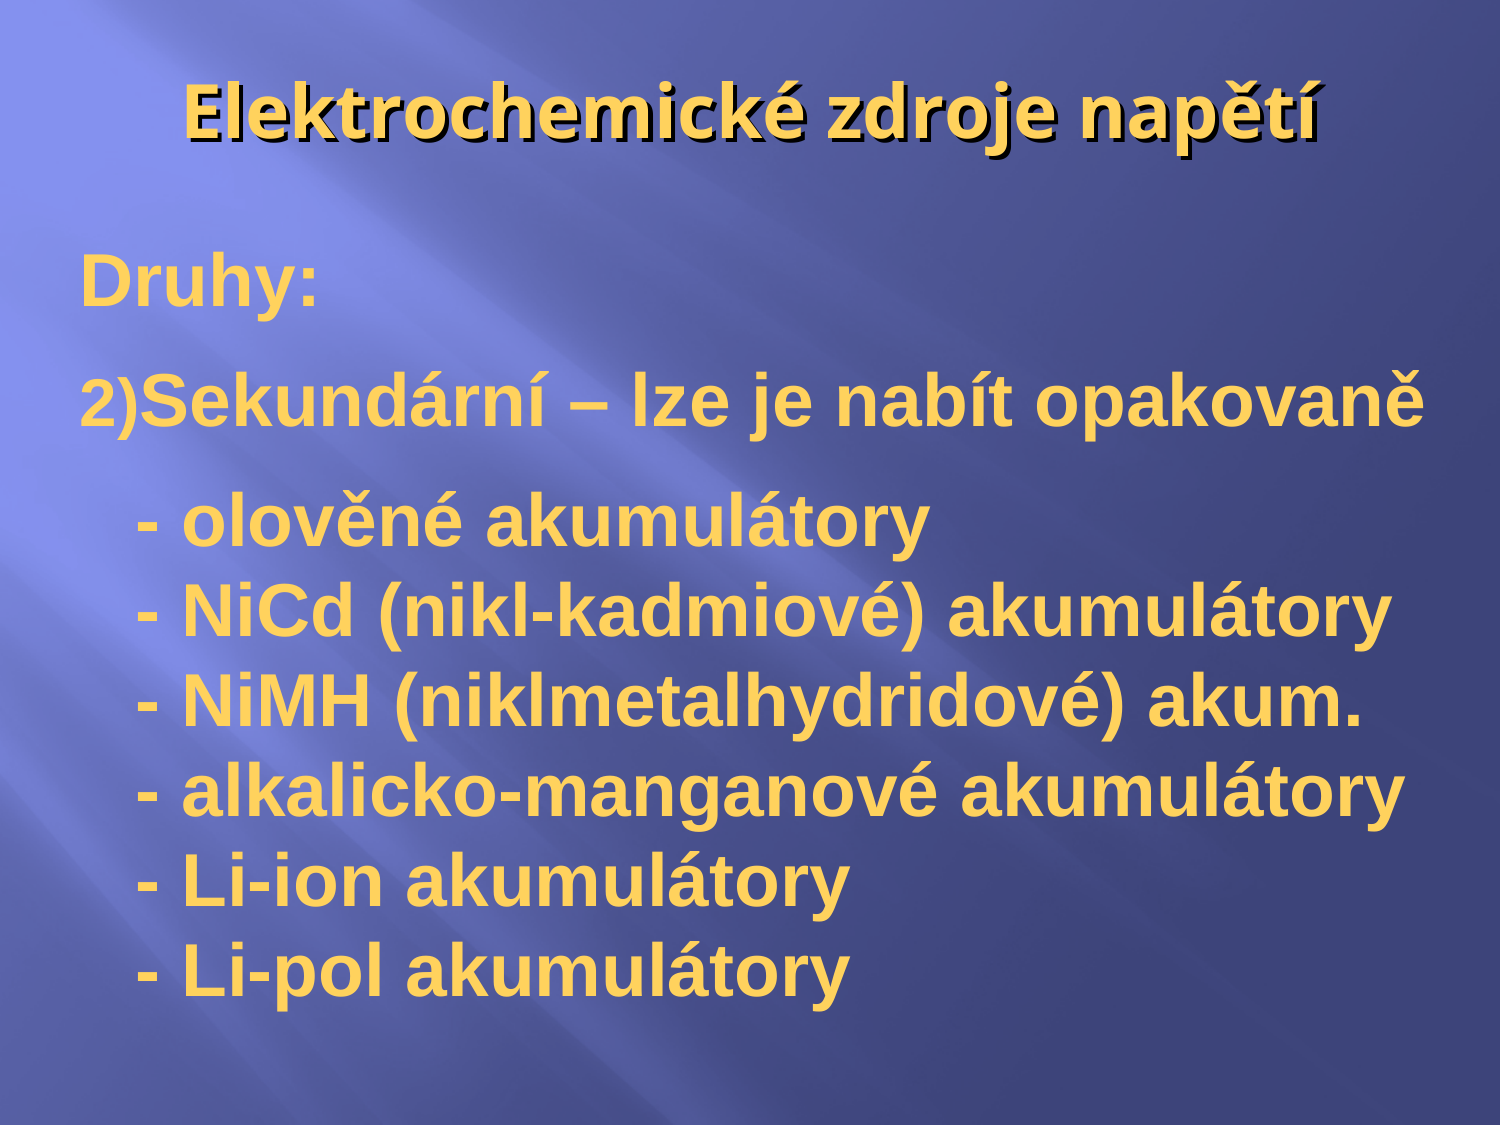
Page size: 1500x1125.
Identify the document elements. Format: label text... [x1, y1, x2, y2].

title Elektrochemické zdroje napětí [75, 45, 1426, 172]
picture [0, 0, 1500, 1125]
text_box Druhy: Sekundární – lze je nabít opakovaně - olověné akumulátory - NiCd (nikl-kadmiové) akumulátory - NiMH (niklmetalhydridové) akum. - alkalicko-manganové akumulátory - Li-ion akumulátory - Li-pol akumulátory [64, 172, 1459, 1071]
